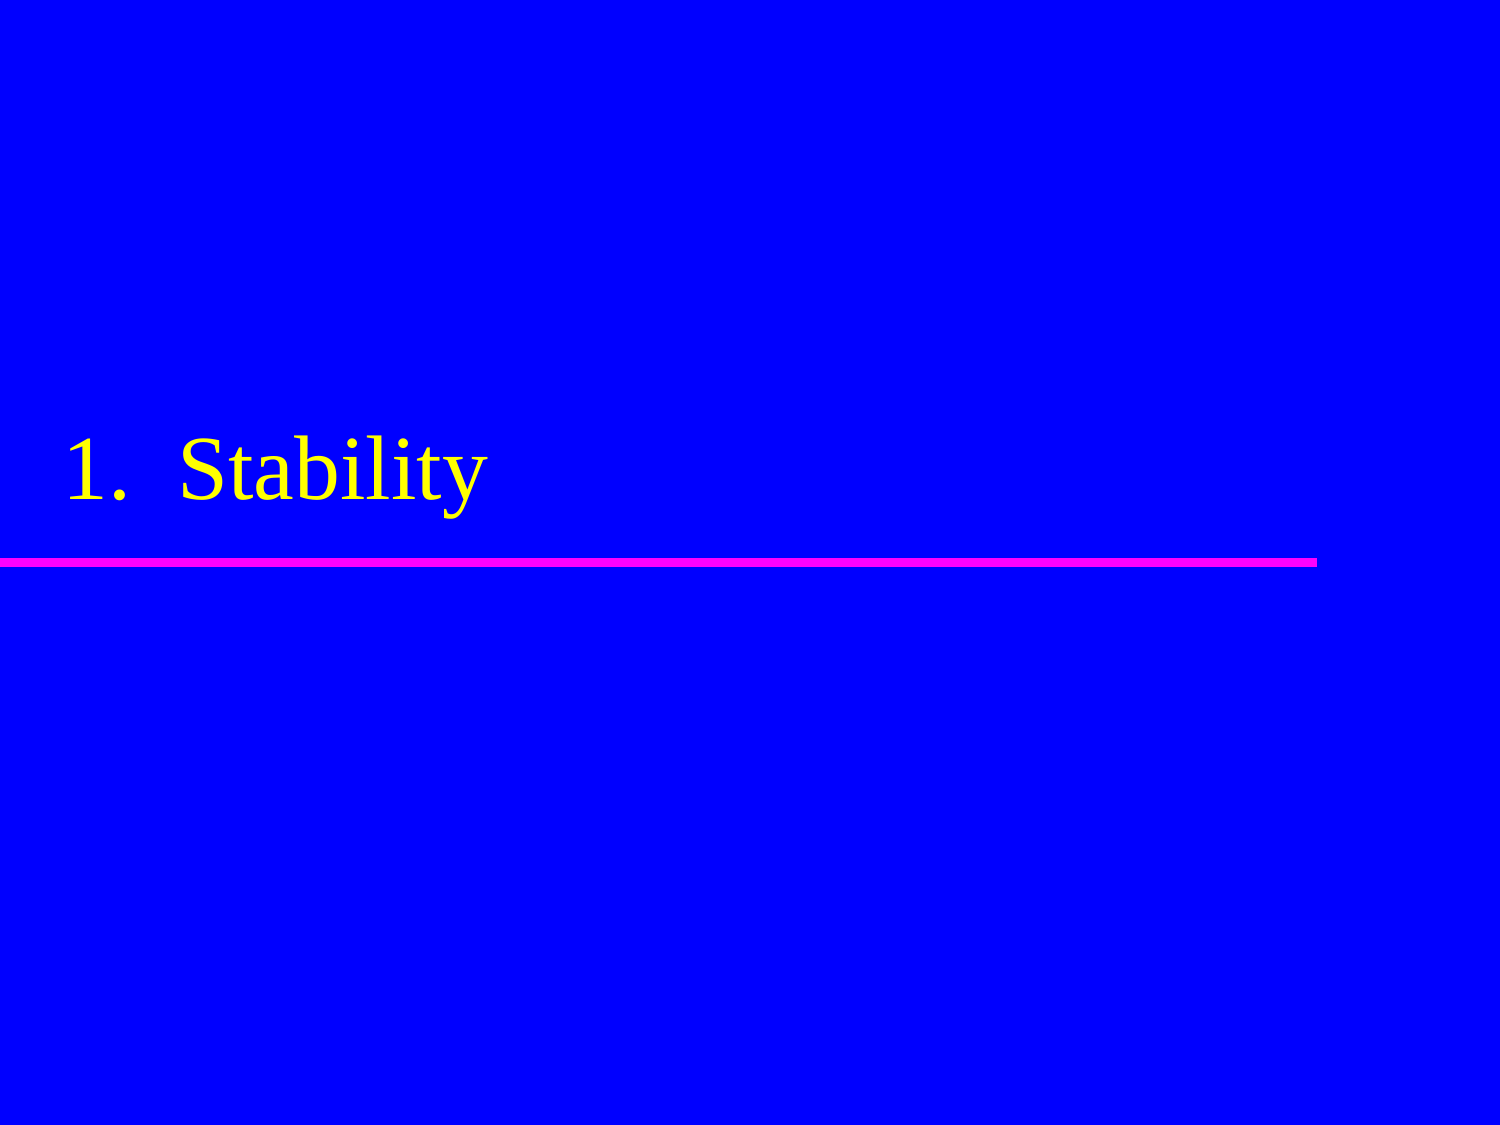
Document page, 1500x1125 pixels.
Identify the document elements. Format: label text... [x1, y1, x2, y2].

title 1. Stability [62, 374, 1338, 563]
